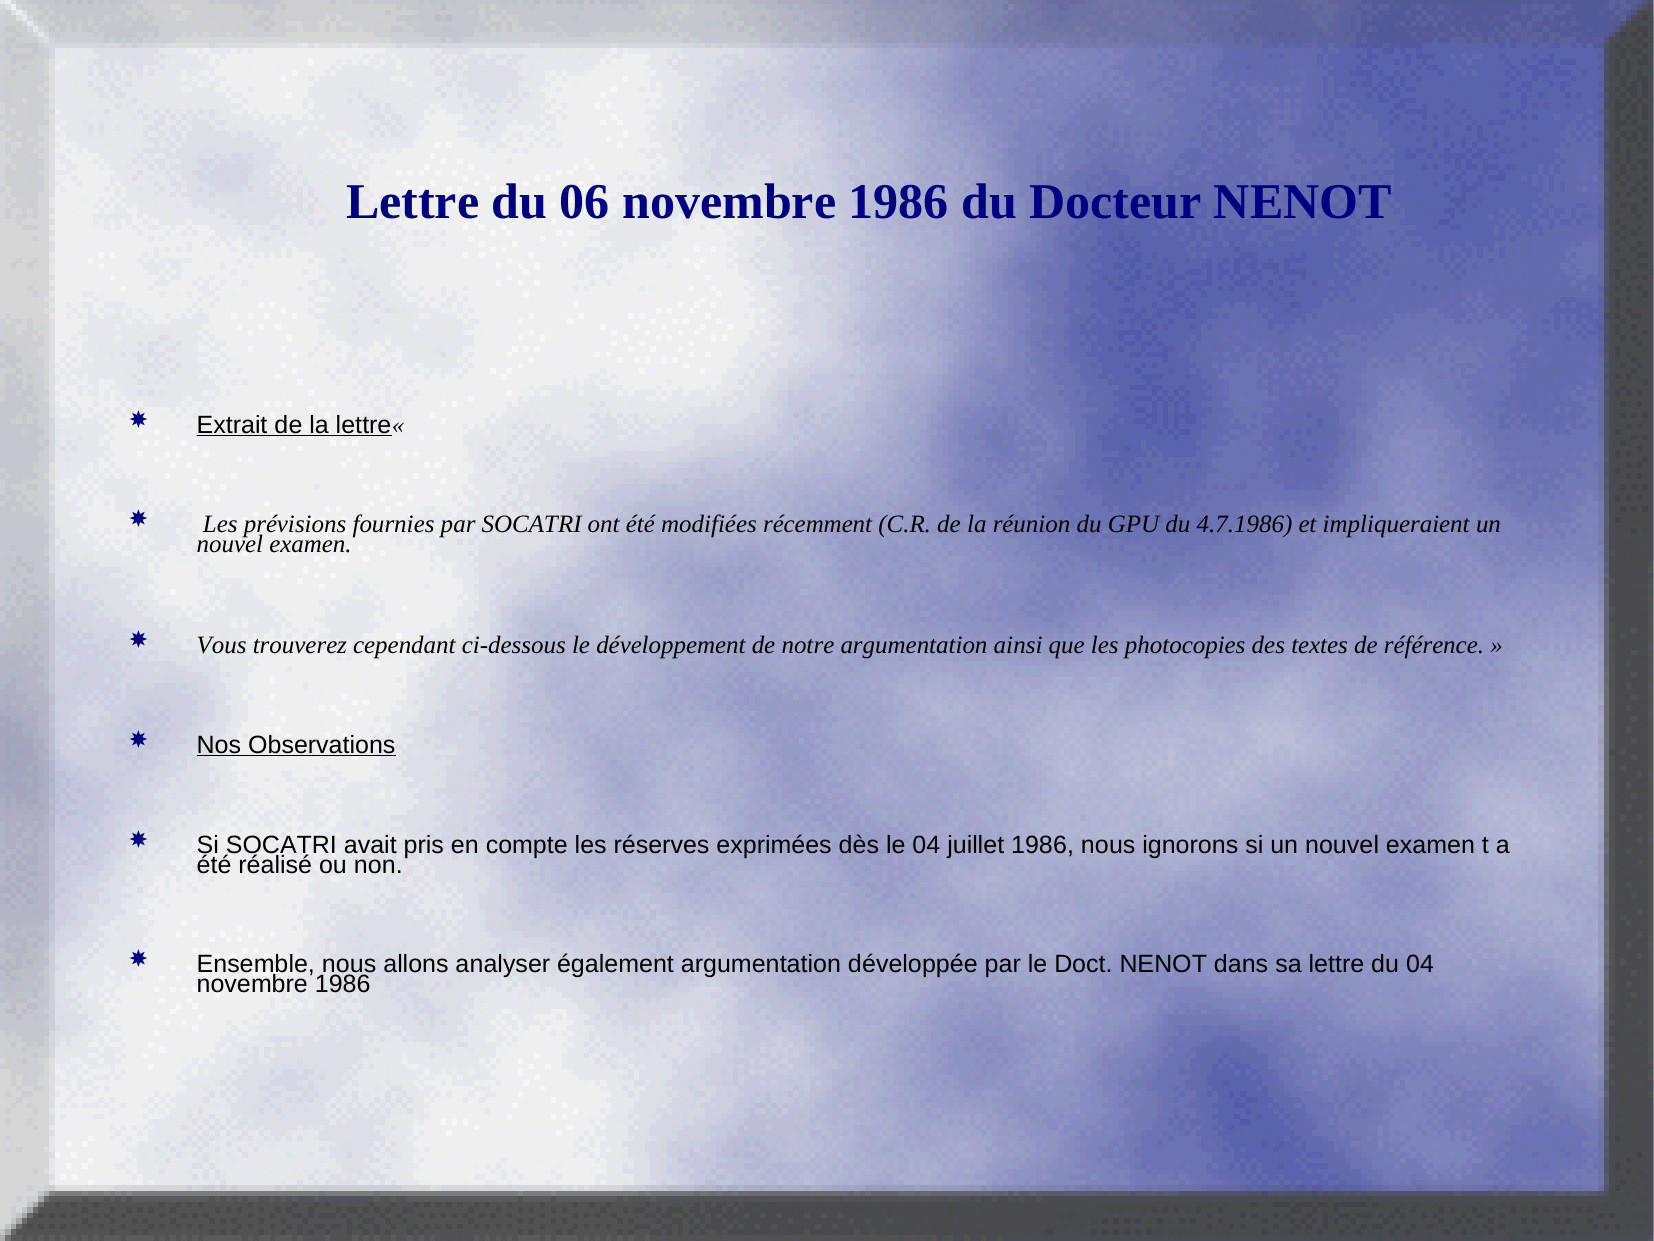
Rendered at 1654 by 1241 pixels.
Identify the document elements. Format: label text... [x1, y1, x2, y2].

picture [0, 0, 1654, 1241]
title Lettre du 06 novembre 1986 du Docteur NENOT [201, 105, 1537, 306]
list Extrait de la lettre« Les prévisions fournies par SOCATRI ont été modifiées récemment (C.R. de la réunion du GPU du 4.7.1986) et impliqueraient un nouvel examen. Vous trouverez cependant ci-dessous le développement de notre argumentation ainsi que les photocopies des textes de référence. » Nos Observations Si SOCATRI avait pris en compte les réserves exprimées dès le 04 juillet 1986, nous ignorons si un nouvel examen t a été réalisé ou non. Ensemble, nous allons analyser également argumentation développée par le Doct. NENOT dans sa lettre du 04 novembre 1986 [121, 417, 1528, 1104]
